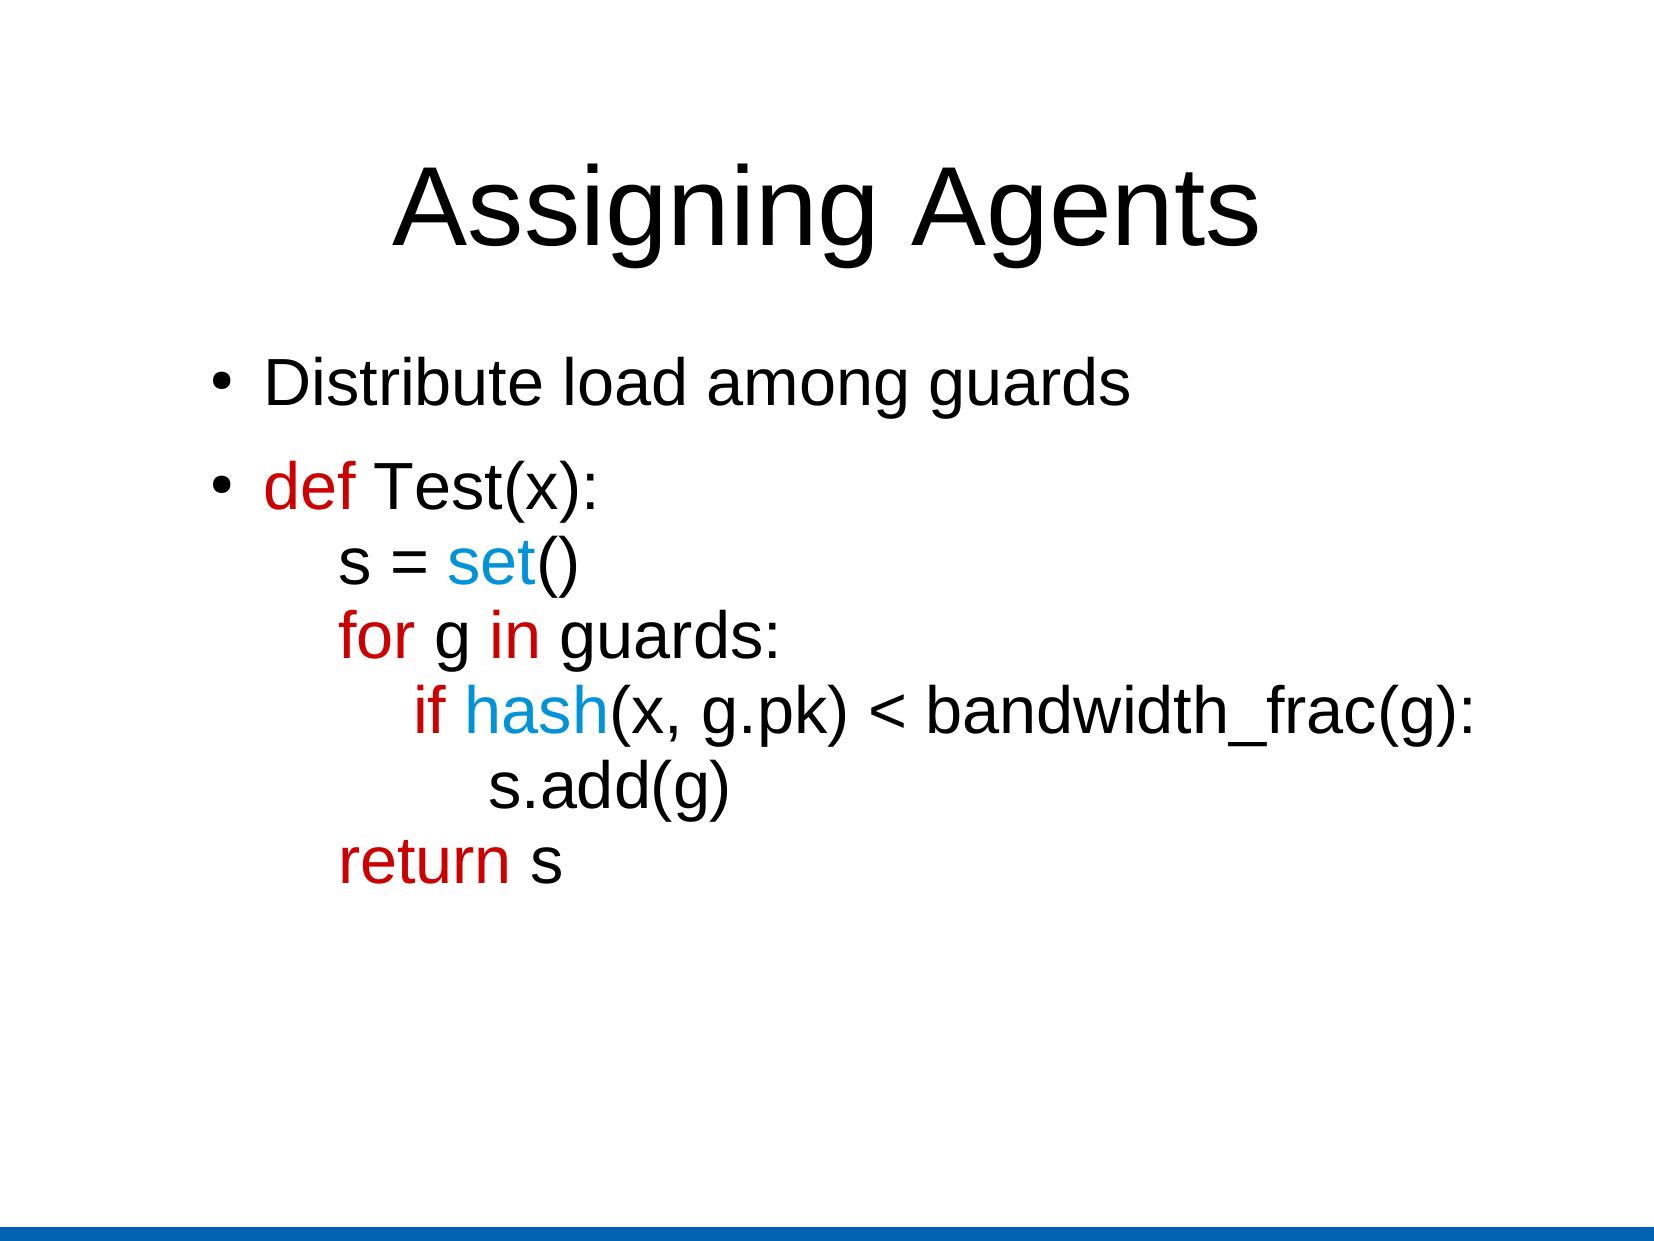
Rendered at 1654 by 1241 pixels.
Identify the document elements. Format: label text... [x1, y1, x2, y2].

title Assigning Agents [121, 102, 1533, 311]
list Distribute load among guards def Test(x): s = set() for g in guards: if hash(x, g.pk) < bandwidth_frac(g): s.add(g) return s [121, 344, 1653, 1126]
